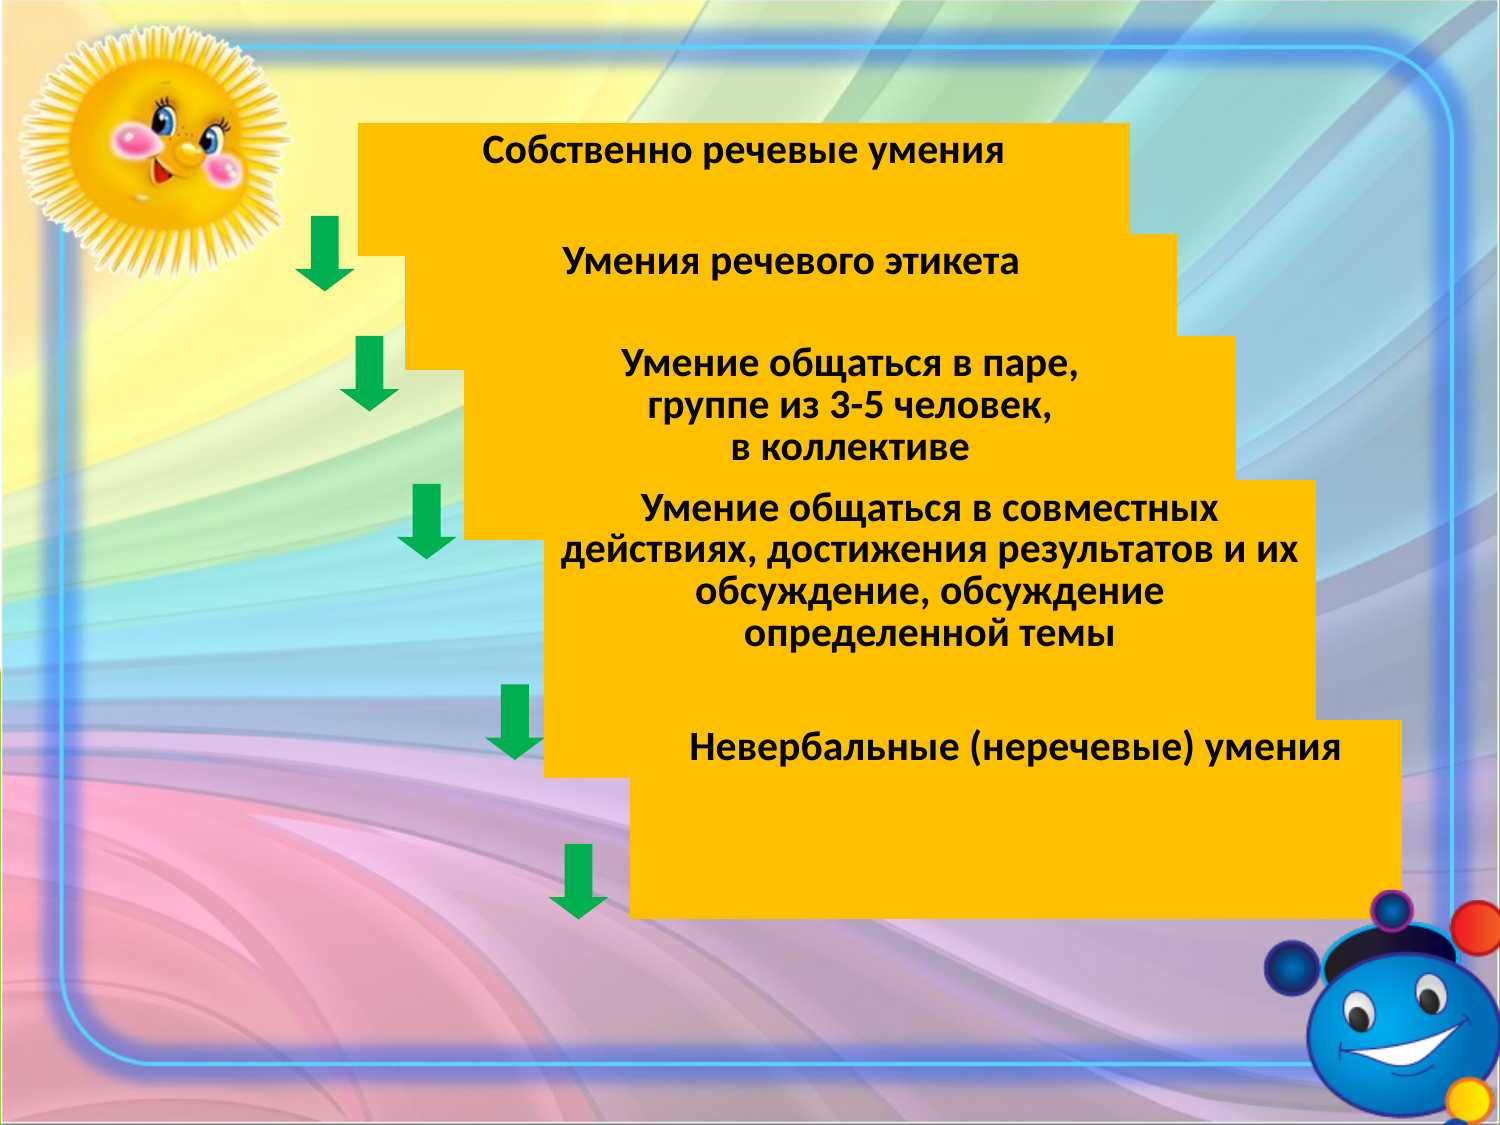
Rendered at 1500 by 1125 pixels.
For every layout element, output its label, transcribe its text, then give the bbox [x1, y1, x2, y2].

text_box [345, 338, 394, 409]
text_box [402, 485, 451, 557]
text_box Умение общаться в совместных действиях, достижения результатов и их обсуждение, обсуждение определенной темы [546, 482, 1314, 777]
text_box Умения речевого этикета [407, 236, 1176, 368]
text_box Умение общаться в паре, группе из 3-5 человек, в коллективе [466, 338, 1235, 539]
picture [1, 0, 1500, 1125]
text_box Собственно речевые умения [360, 125, 1128, 254]
text_box Невербальные (неречевые) умения [631, 721, 1400, 917]
text_box [491, 686, 539, 758]
text_box [301, 217, 349, 289]
text_box [554, 846, 603, 917]
